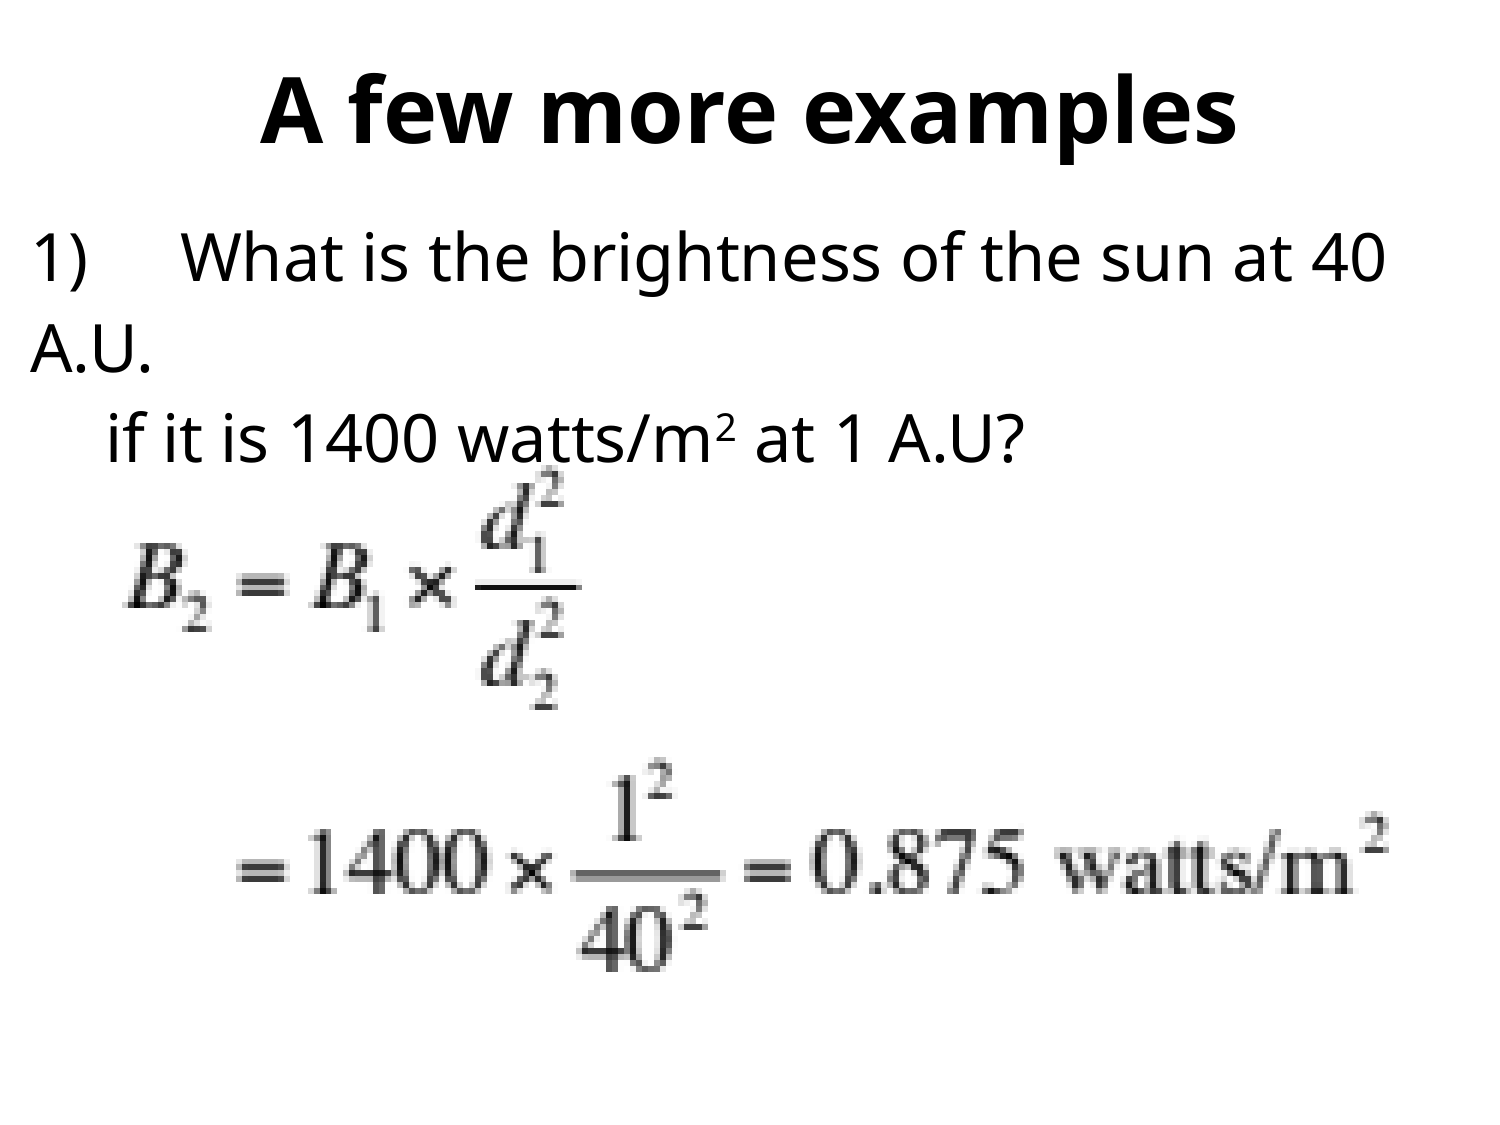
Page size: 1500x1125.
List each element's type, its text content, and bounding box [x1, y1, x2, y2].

picture [111, 448, 1396, 991]
title A few more examples [30, 55, 1471, 163]
list 1) What is the brightness of the sun at 40 A.U. if it is 1400 watts/m2 at 1 A.U? [30, 210, 1471, 1036]
